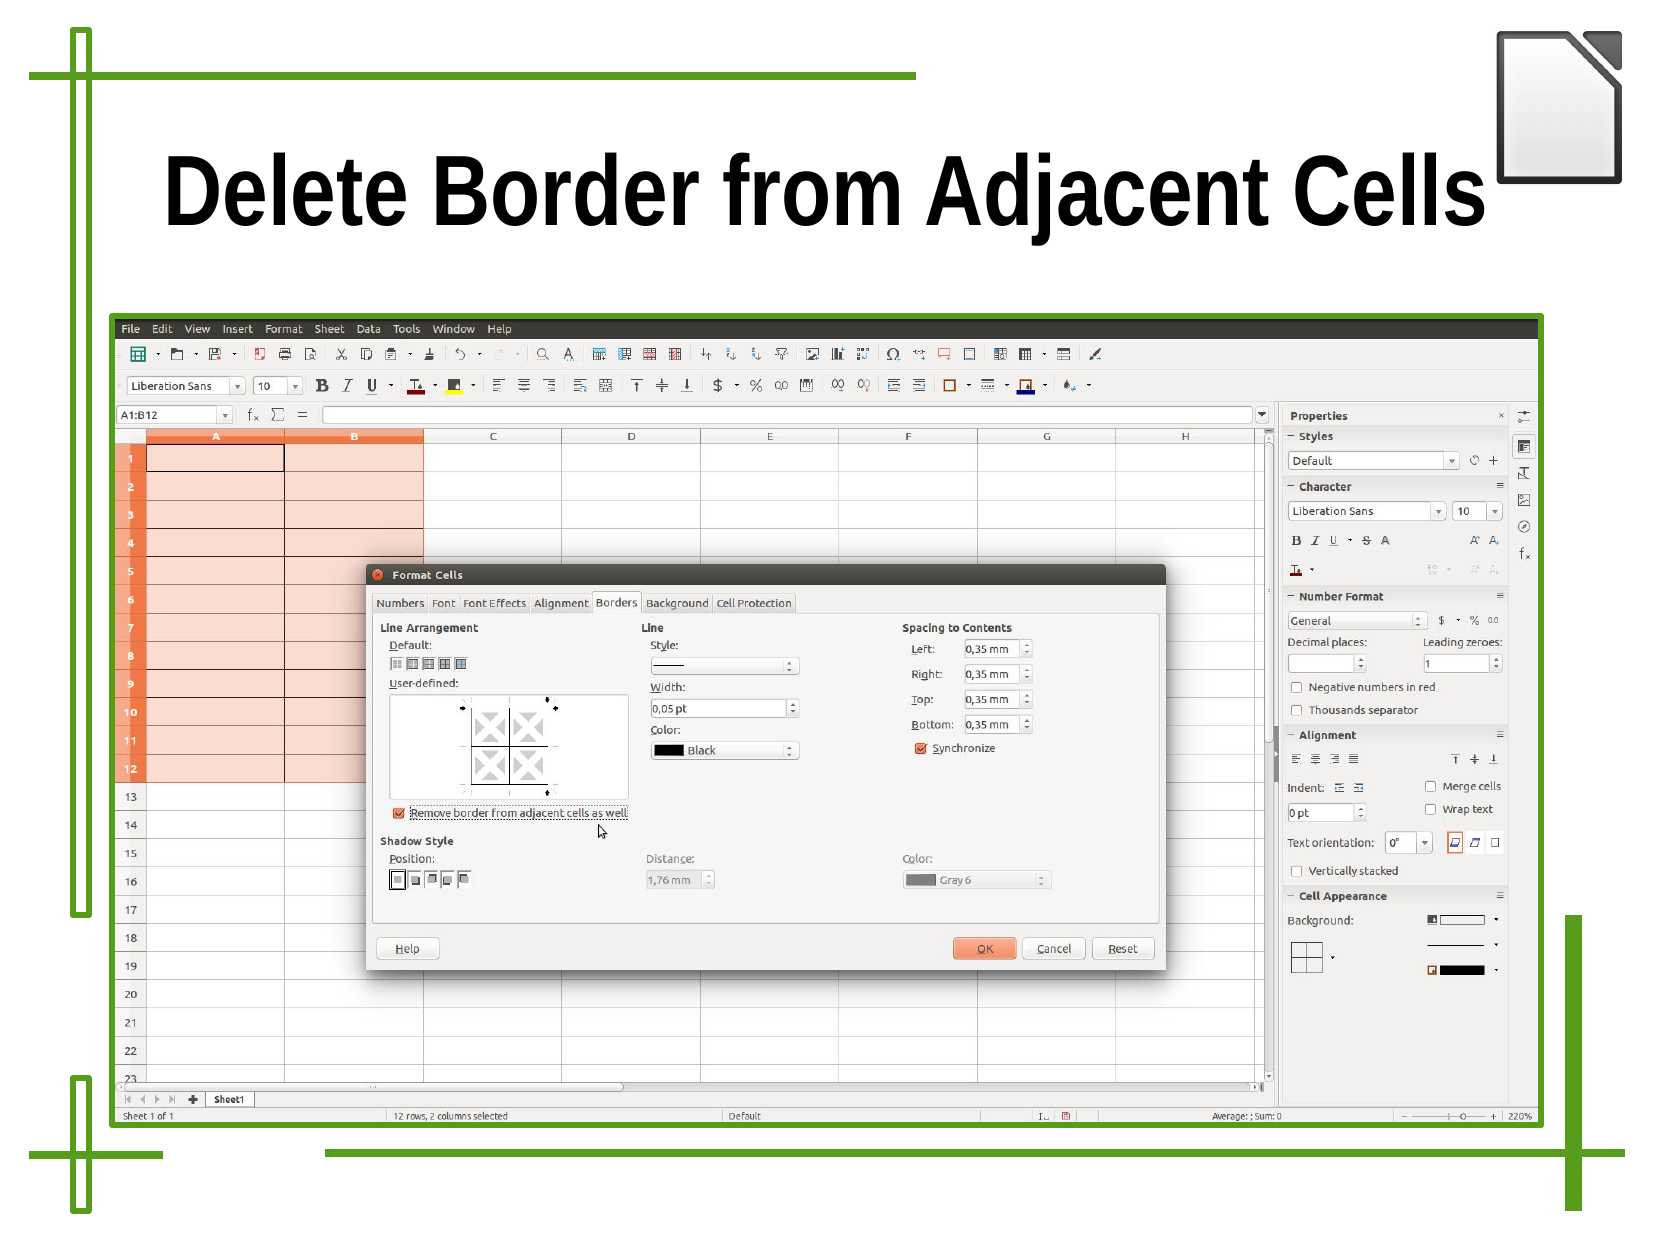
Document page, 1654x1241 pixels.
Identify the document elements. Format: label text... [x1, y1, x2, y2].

title Delete Border from Adjacent Cells [118, 118, 1536, 260]
picture [115, 318, 1539, 1123]
picture [1494, 29, 1624, 186]
